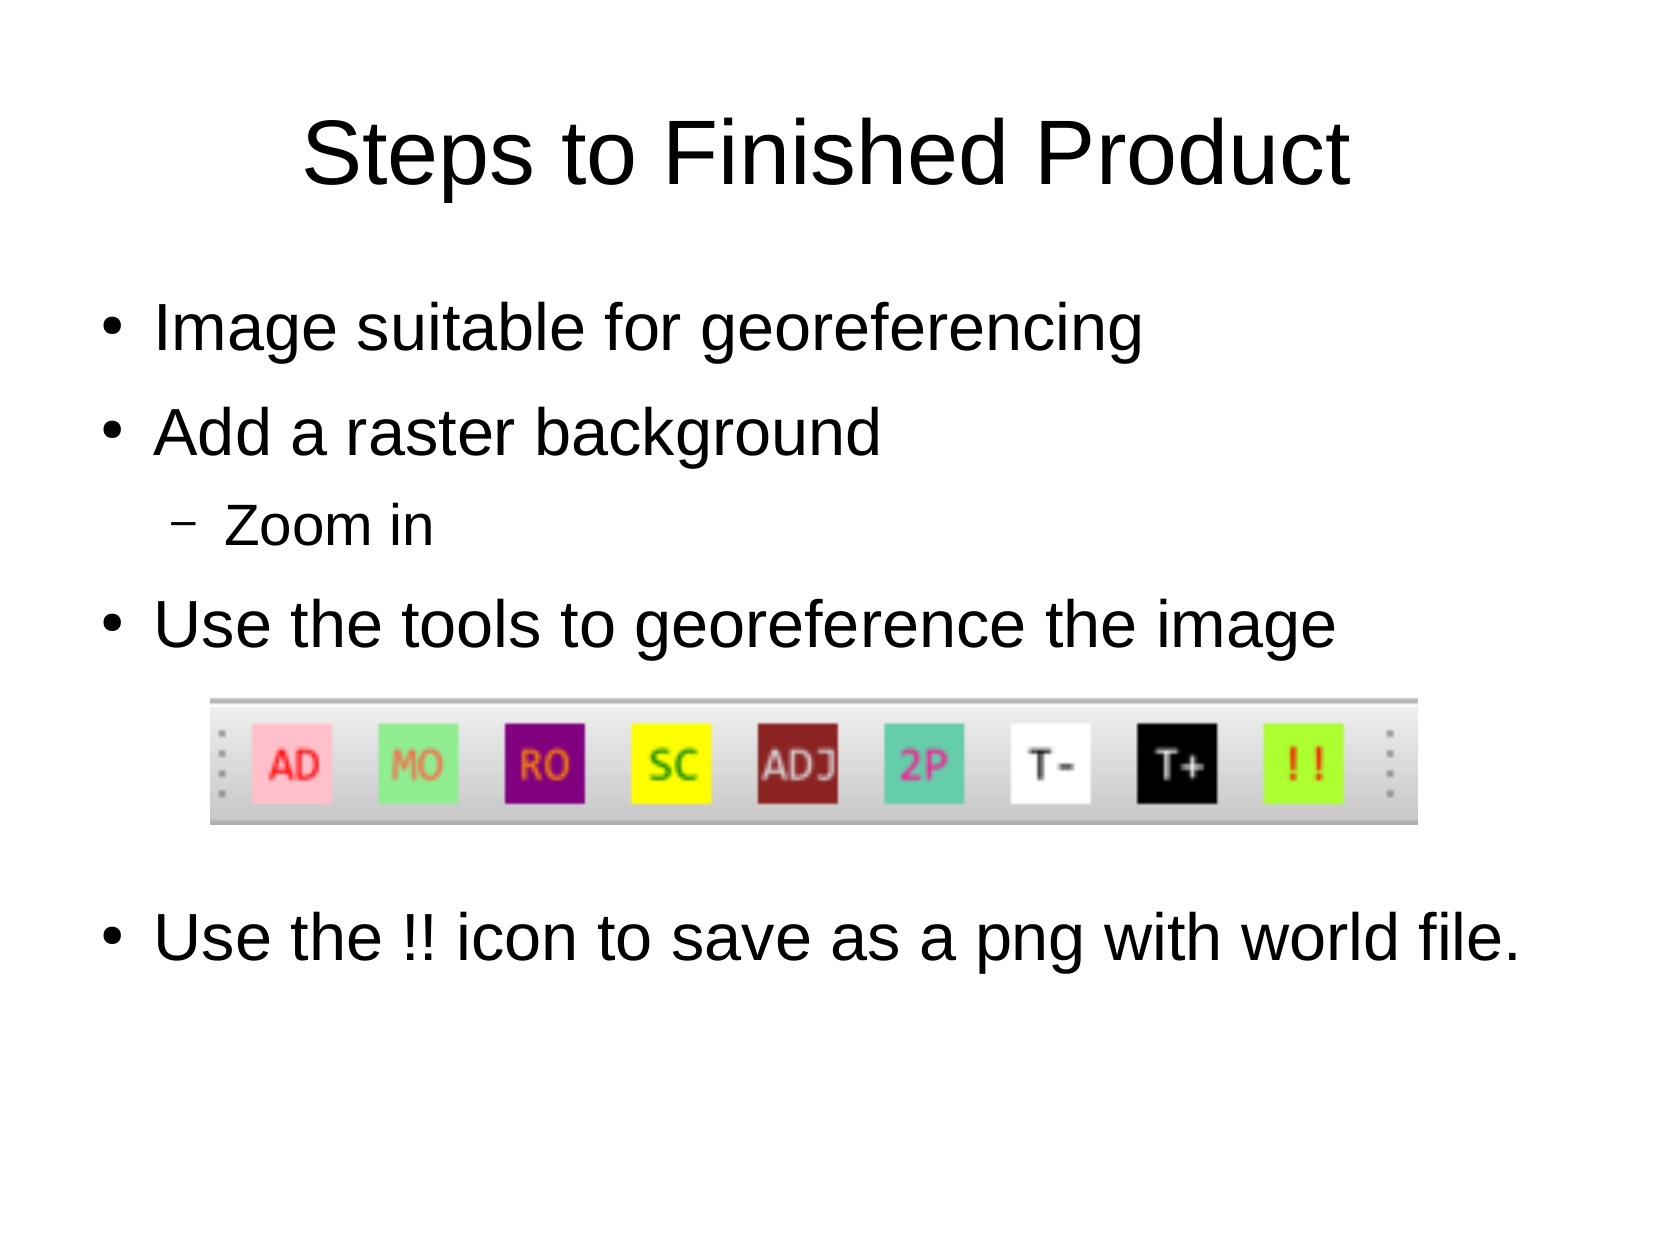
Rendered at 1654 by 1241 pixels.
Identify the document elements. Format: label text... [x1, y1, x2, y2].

title Steps to Finished Product [82, 49, 1571, 257]
picture [210, 698, 1418, 826]
list Image suitable for georeferencing Add a raster background Zoom in Use the tools to georeference the image Use the !! icon to save as a png with world file. [82, 290, 1571, 1010]
